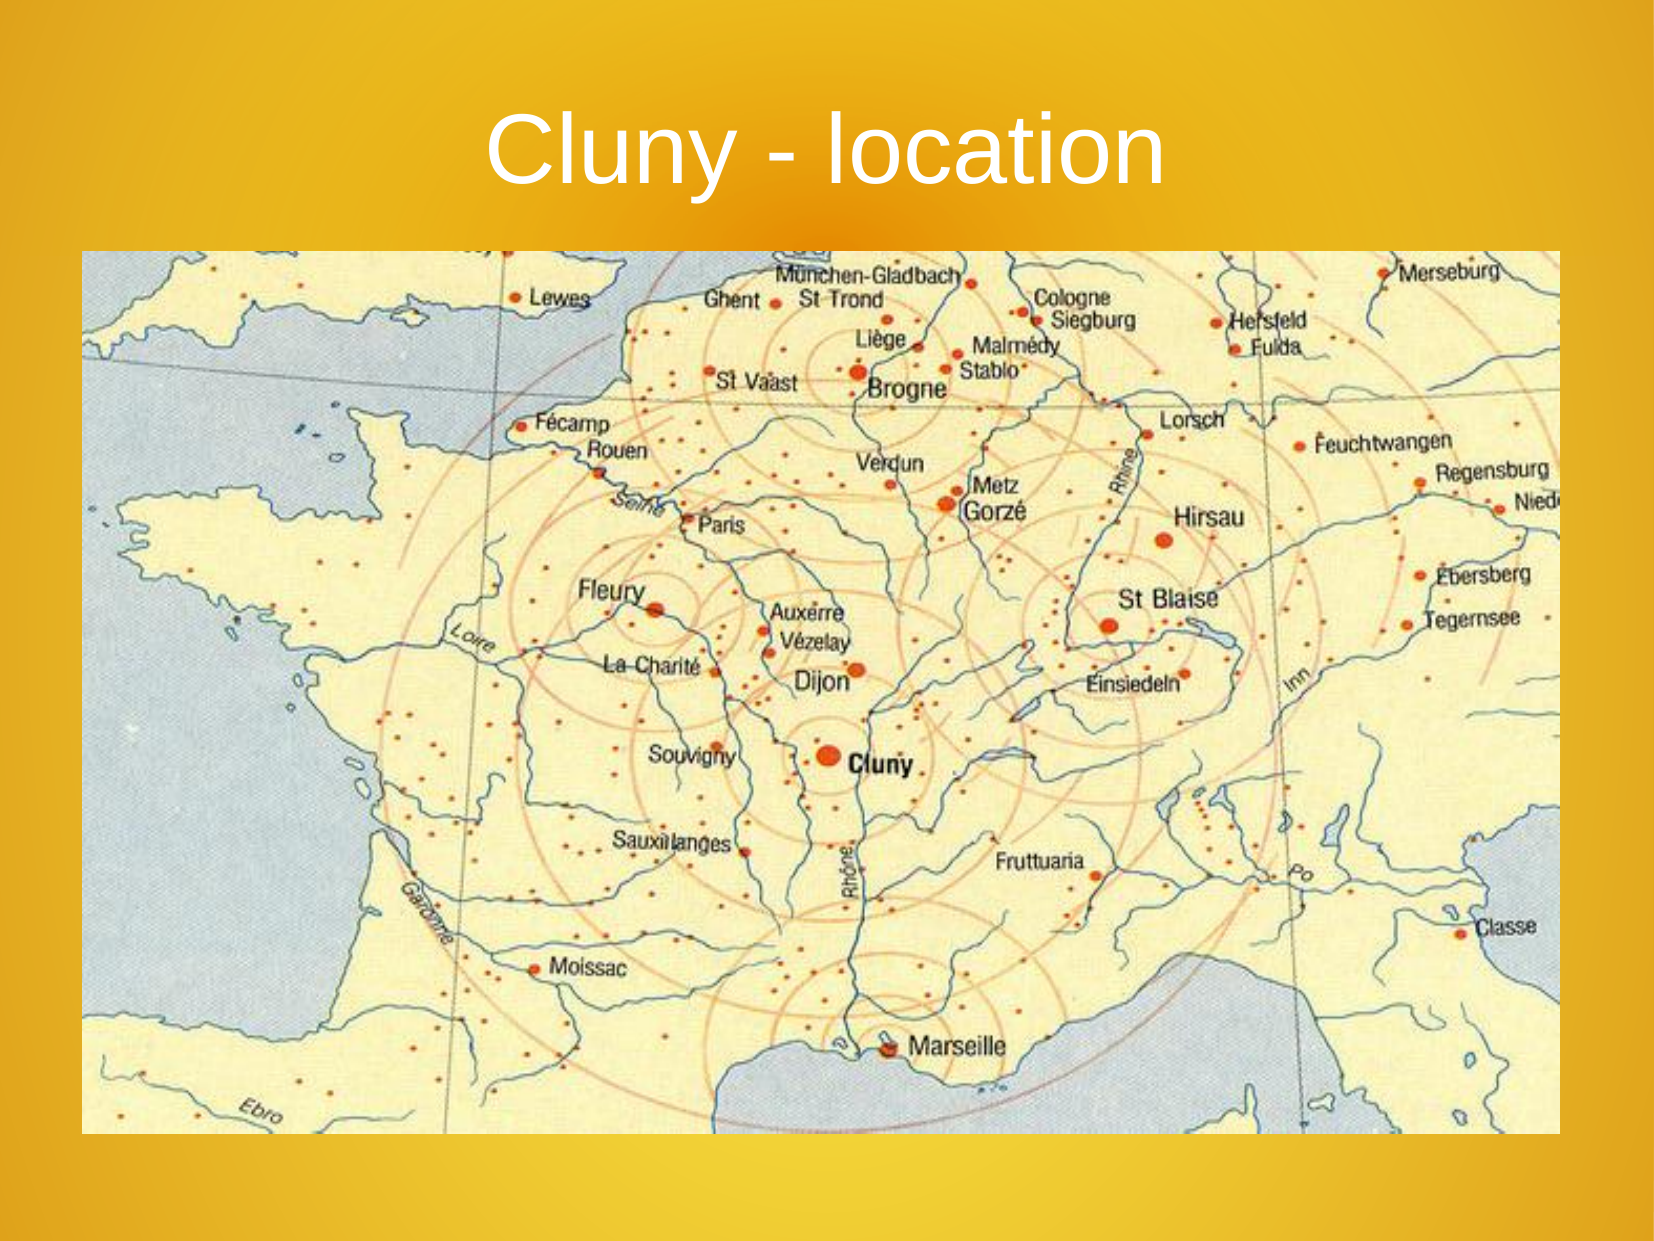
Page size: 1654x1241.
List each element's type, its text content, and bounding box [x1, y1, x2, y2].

picture [82, 251, 1560, 1134]
title Cluny - location [82, 47, 1571, 252]
